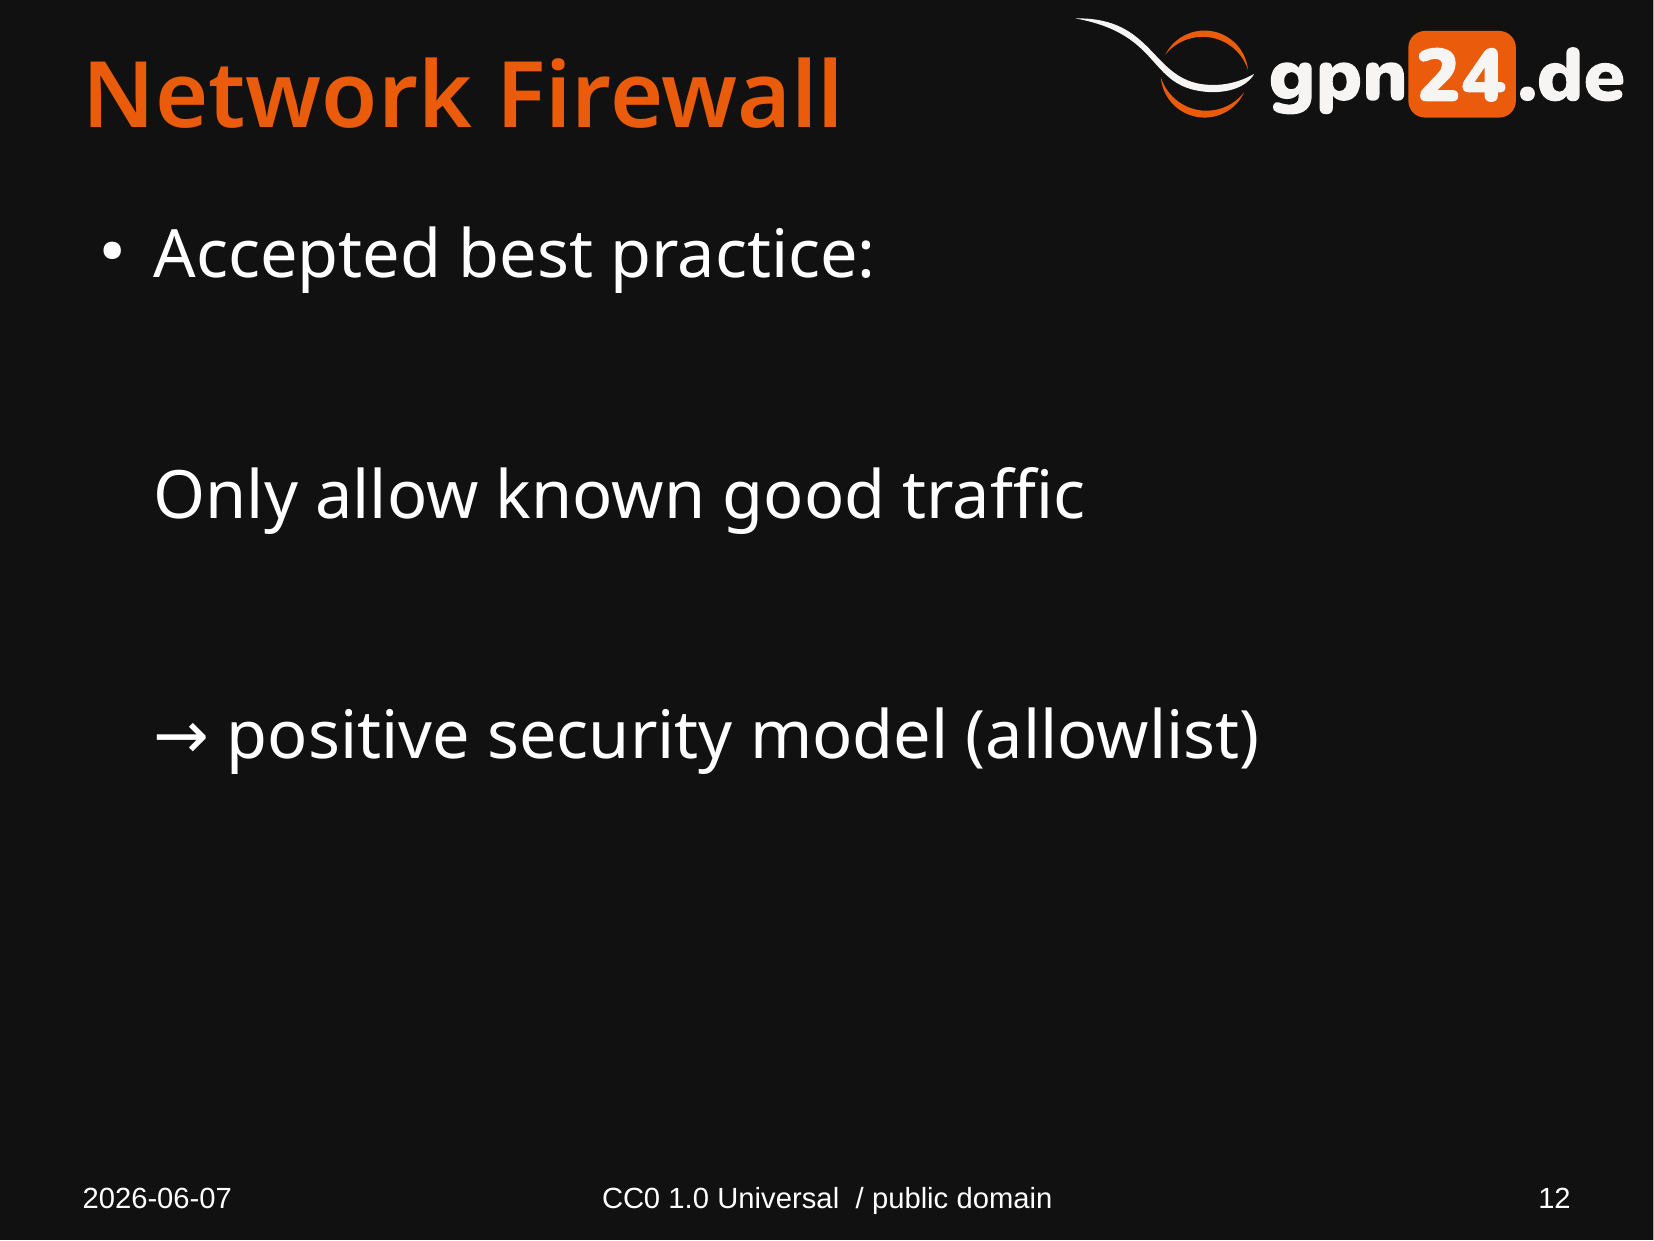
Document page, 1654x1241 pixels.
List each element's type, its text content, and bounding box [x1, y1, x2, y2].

list Accepted best practice: Only allow known good traffic → positive security model (allowlist) [82, 206, 1571, 956]
title Network Firewall [82, 28, 1004, 155]
